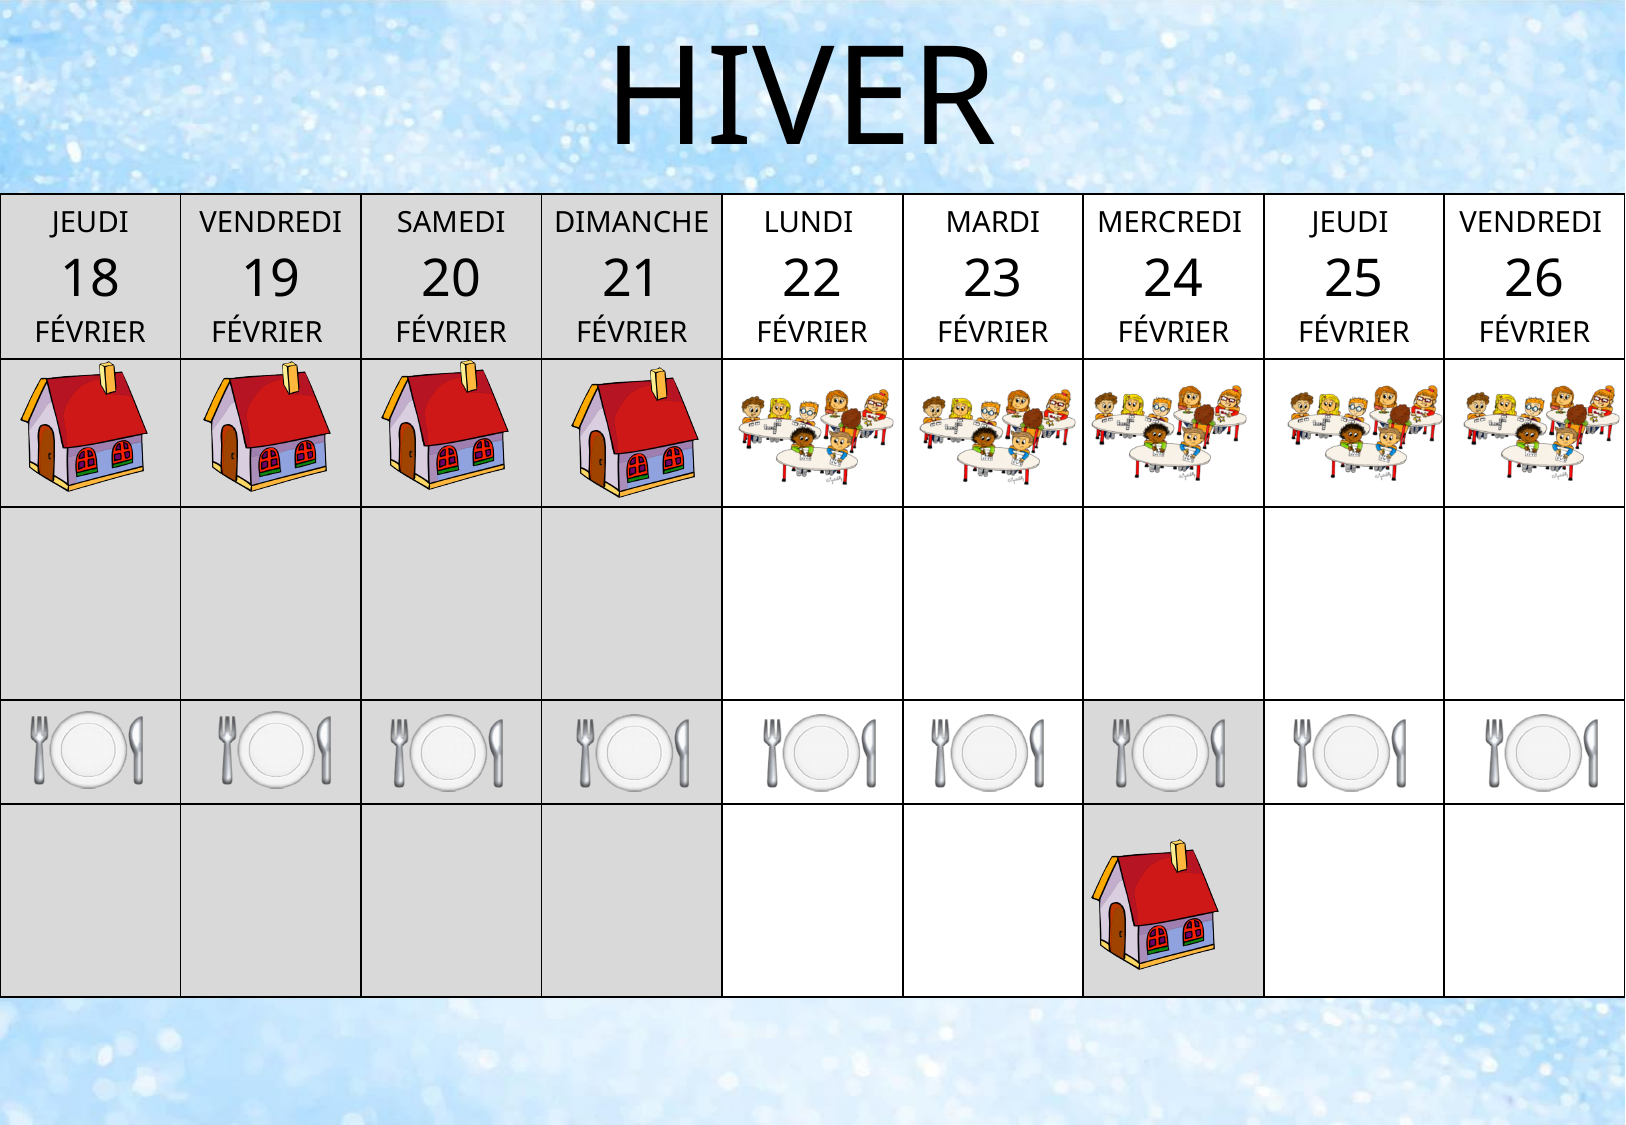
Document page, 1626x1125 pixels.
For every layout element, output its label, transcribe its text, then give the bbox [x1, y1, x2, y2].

table_cell [542, 508, 721, 699]
picture [1108, 692, 1229, 813]
table_cell [1602, 701, 1624, 803]
picture [1287, 379, 1444, 485]
table_cell [1084, 805, 1263, 996]
table_cell [880, 701, 902, 803]
table_cell [147, 701, 180, 803]
picture [1091, 839, 1219, 970]
picture [927, 692, 1048, 813]
table_header JEUDI 18 FÉVRIER [1, 195, 180, 358]
table_header DIMANCHE 21 FÉVRIER [542, 195, 721, 358]
table_cell [723, 360, 902, 506]
picture [1289, 692, 1410, 813]
table_cell [542, 701, 572, 803]
table_cell [723, 508, 902, 699]
picture [759, 692, 880, 813]
picture [20, 361, 148, 492]
picture [214, 689, 335, 811]
table_cell [904, 508, 1082, 699]
table_cell [181, 508, 360, 699]
table_cell [542, 360, 721, 506]
picture [381, 359, 509, 490]
picture [386, 692, 507, 813]
table_header LUNDI 22 FÉVRIER [723, 195, 902, 358]
table_cell [1445, 508, 1624, 699]
table_cell [1084, 701, 1108, 803]
table_cell [362, 360, 541, 506]
picture [203, 361, 331, 492]
table_header MERCREDI 24 FÉVRIER [1084, 195, 1263, 358]
table_cell [1084, 508, 1263, 699]
picture [1091, 379, 1248, 485]
table_cell [507, 701, 541, 803]
table_cell [1, 360, 180, 506]
table_cell [1265, 805, 1443, 996]
picture [919, 383, 1077, 490]
picture [571, 367, 699, 498]
table_cell [904, 805, 1082, 996]
table_cell [1410, 701, 1443, 803]
table_cell [1, 701, 26, 803]
picture [0, 998, 1625, 1125]
picture [26, 689, 147, 811]
table_header MARDI 23 FÉVRIER [904, 195, 1082, 358]
table_cell [723, 701, 759, 803]
table_cell [335, 701, 360, 803]
table_cell [1, 805, 180, 996]
table_cell [693, 701, 721, 803]
table_cell [181, 360, 360, 506]
table_cell [1229, 701, 1263, 803]
picture [1481, 692, 1602, 813]
table_cell [904, 701, 927, 803]
table_header SAMEDI 20 FÉVRIER [362, 195, 541, 358]
picture [0, 0, 1625, 193]
picture [738, 383, 895, 490]
table_cell [723, 805, 902, 996]
table_cell [1445, 805, 1624, 996]
picture [1463, 379, 1621, 485]
table_cell [181, 805, 360, 996]
table_cell [1084, 360, 1263, 506]
table_cell [1265, 508, 1443, 699]
table_cell [362, 508, 541, 699]
table_cell [904, 360, 1082, 506]
table_cell [181, 701, 214, 803]
table_header VENDREDI 26 FÉVRIER [1445, 195, 1624, 358]
picture [572, 692, 693, 813]
table_cell [1445, 360, 1624, 506]
table_cell [1265, 360, 1443, 506]
table_cell [362, 805, 541, 996]
text_box HIVER [596, 0, 1166, 180]
table_cell [1, 508, 180, 699]
table_cell [362, 701, 386, 803]
table_cell [1265, 701, 1289, 803]
table_cell [1048, 701, 1082, 803]
table_cell [542, 805, 721, 996]
table_cell [1445, 701, 1481, 803]
table_header VENDREDI 19 FÉVRIER [181, 195, 360, 358]
table_header JEUDI 25 FÉVRIER [1265, 195, 1443, 358]
